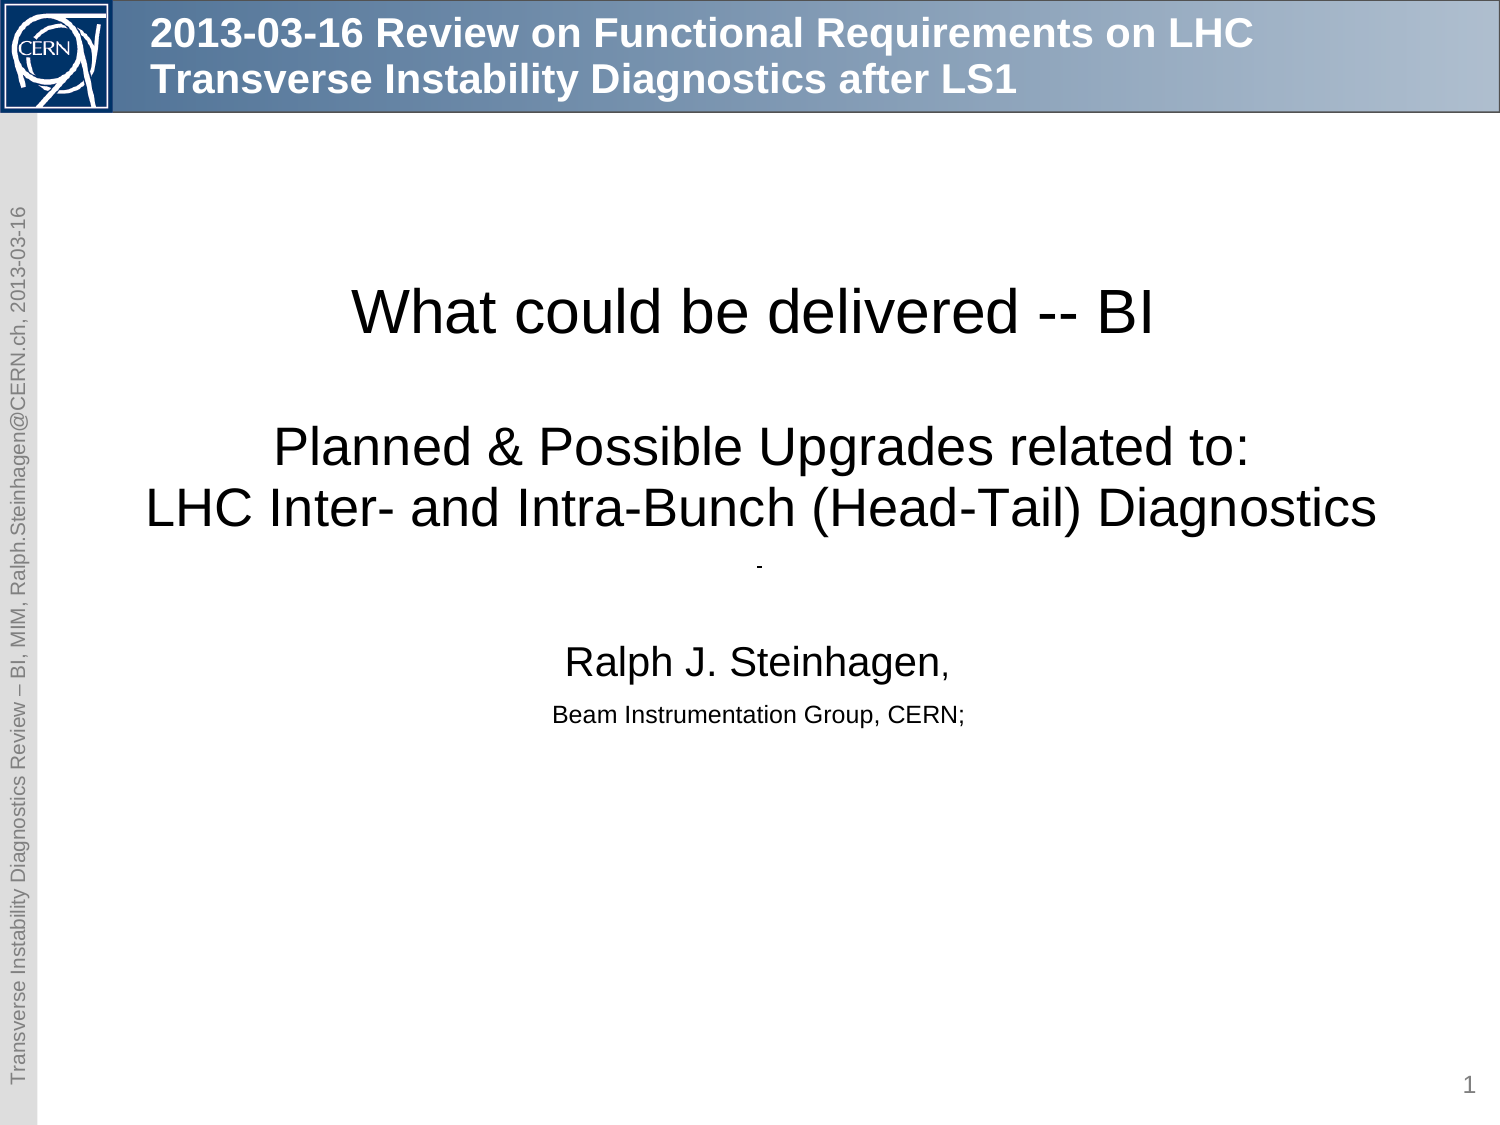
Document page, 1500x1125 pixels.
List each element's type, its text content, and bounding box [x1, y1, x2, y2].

list What could be delivered -- BI Planned & Possible Upgrades related to: LHC Inter- and Intra-Bunch (Head-Tail) Diagnostics Ralph J. Steinhagen, Beam Instrumentation Group, CERN; [87, 137, 1438, 1016]
title 2013-03-16 Review on Functional Requirements on LHC Transverse Instability Diagnostics after LS1 [150, 7, 1426, 105]
picture [0, 0, 113, 113]
